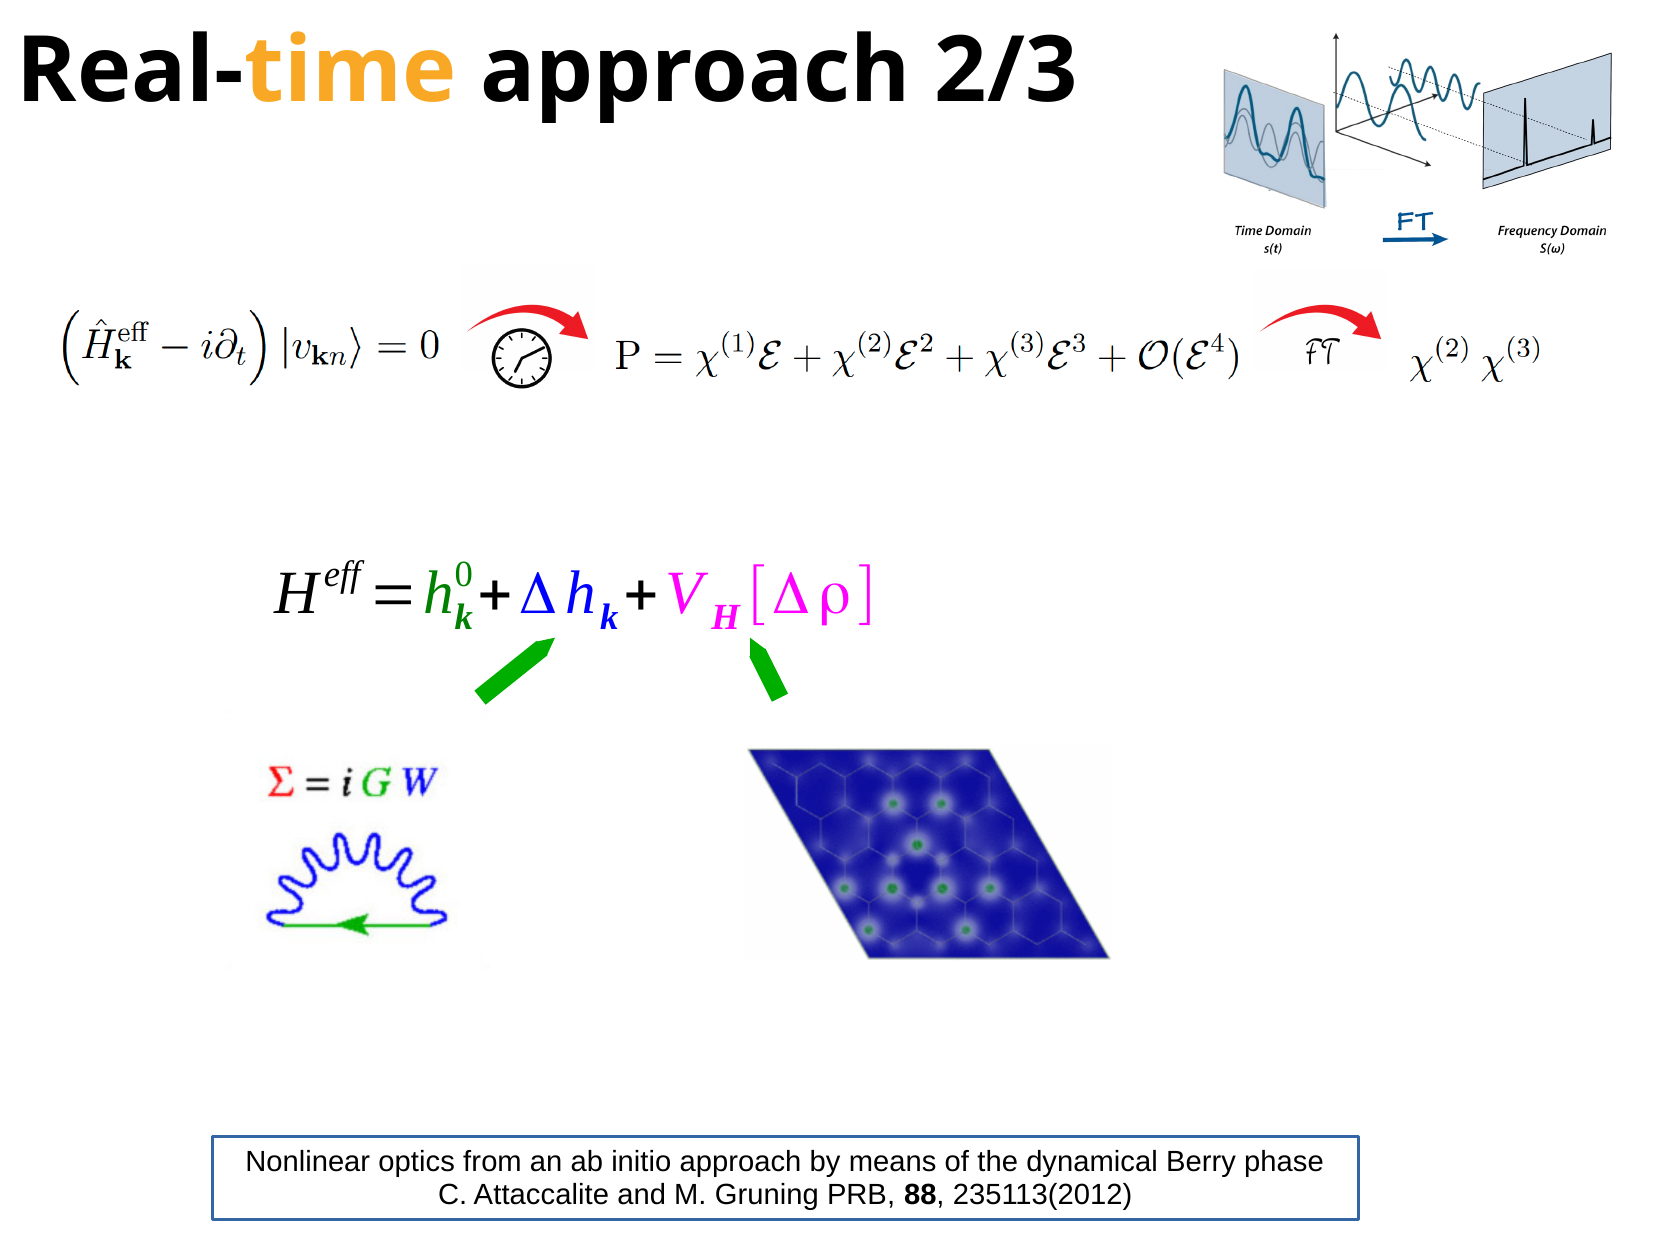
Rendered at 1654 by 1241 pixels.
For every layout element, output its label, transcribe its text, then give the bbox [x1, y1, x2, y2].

text_box Nonlinear optics from an ab initio approach by means of the dynamical Berry phase C. Attaccalite and M. Gruning PRB, 88, 235113(2012) [212, 1136, 1359, 1220]
chart [1298, 335, 1351, 373]
chart [255, 552, 889, 638]
title Real-time approach 2/3 [0, 45, 1111, 136]
picture [224, 708, 490, 971]
picture [60, 302, 442, 392]
picture [1474, 320, 1543, 408]
picture [461, 265, 594, 373]
picture [1400, 320, 1472, 408]
picture [1207, 21, 1636, 373]
picture [611, 315, 1242, 403]
text_box [490, 324, 554, 390]
picture [726, 708, 1111, 961]
